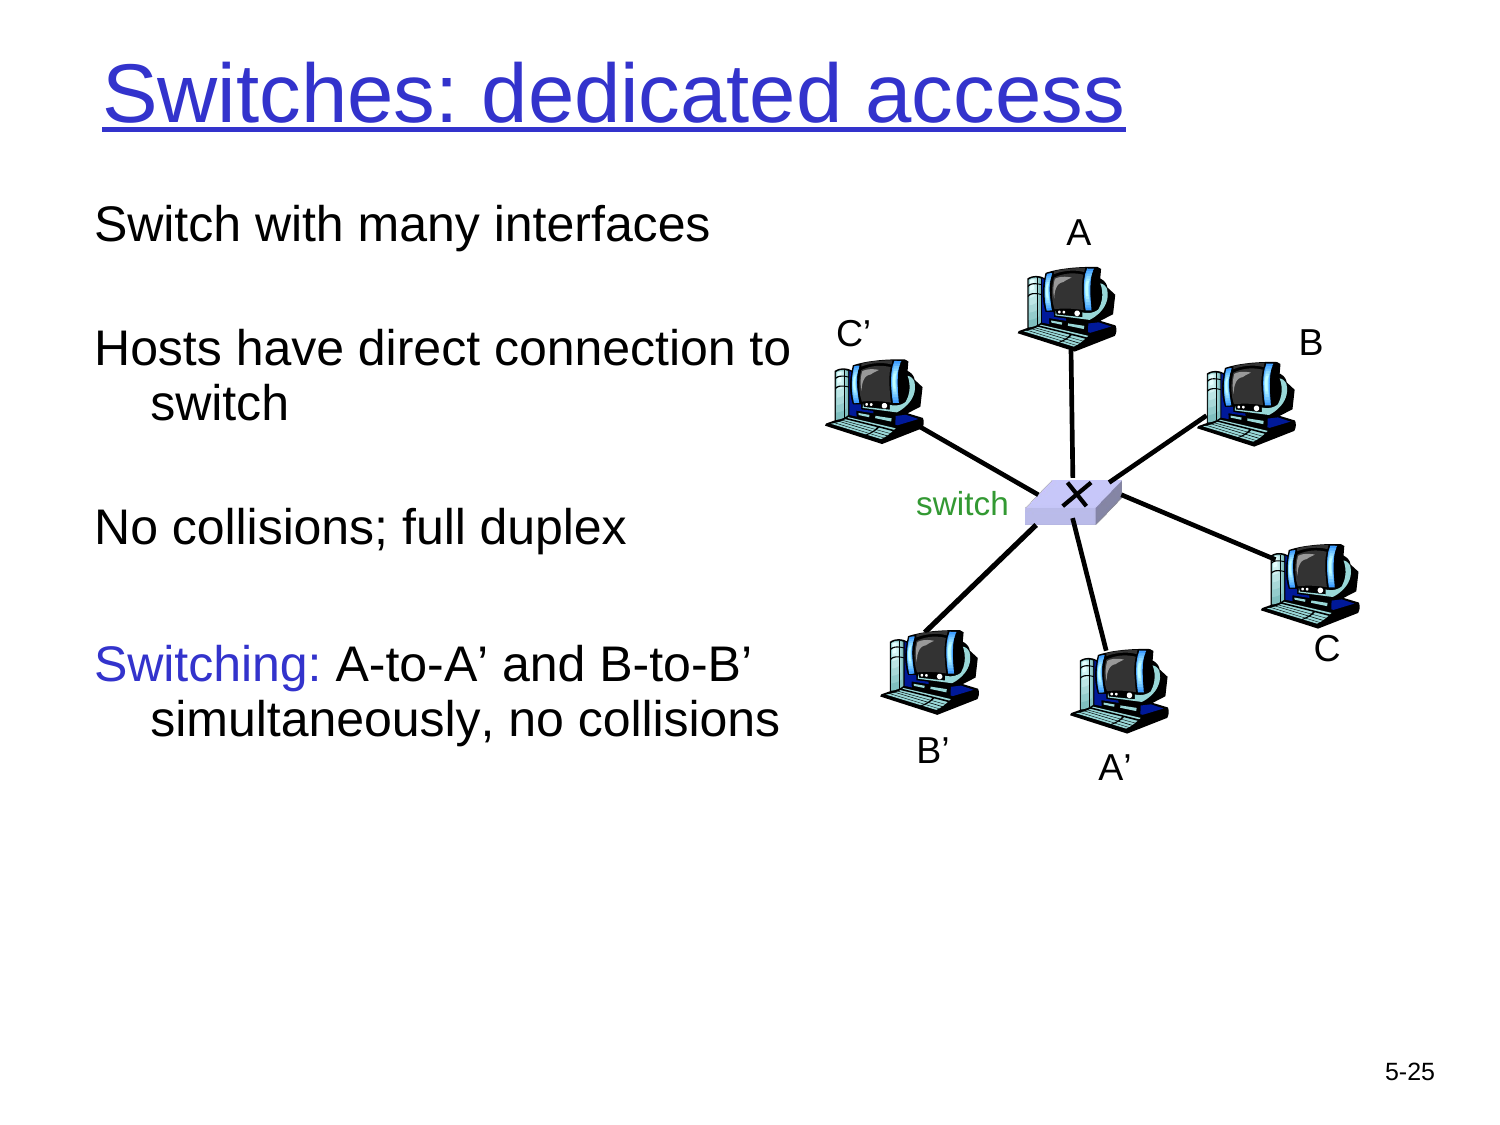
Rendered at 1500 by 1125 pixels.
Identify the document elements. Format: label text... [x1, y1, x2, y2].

text_box [1025, 480, 1121, 525]
picture [1197, 361, 1298, 447]
picture [880, 629, 981, 715]
text_box A [1051, 203, 1107, 262]
text_box C [1298, 620, 1356, 678]
text_box A’ [1083, 738, 1147, 797]
text_box switch [901, 477, 1024, 531]
picture [1070, 648, 1171, 734]
text_box B’ [901, 721, 965, 780]
list Switch with many interfaces Hosts have direct connection to switch No collisions; full duplex Switching: A-to-A’ and B-to-B’ simultaneously, no collisions [79, 188, 819, 940]
picture [825, 358, 926, 445]
text_box C’ [821, 305, 887, 363]
picture [1017, 266, 1118, 352]
title Switches: dedicated access [87, 0, 1363, 188]
text_box B [1284, 313, 1339, 372]
picture [1260, 543, 1362, 629]
